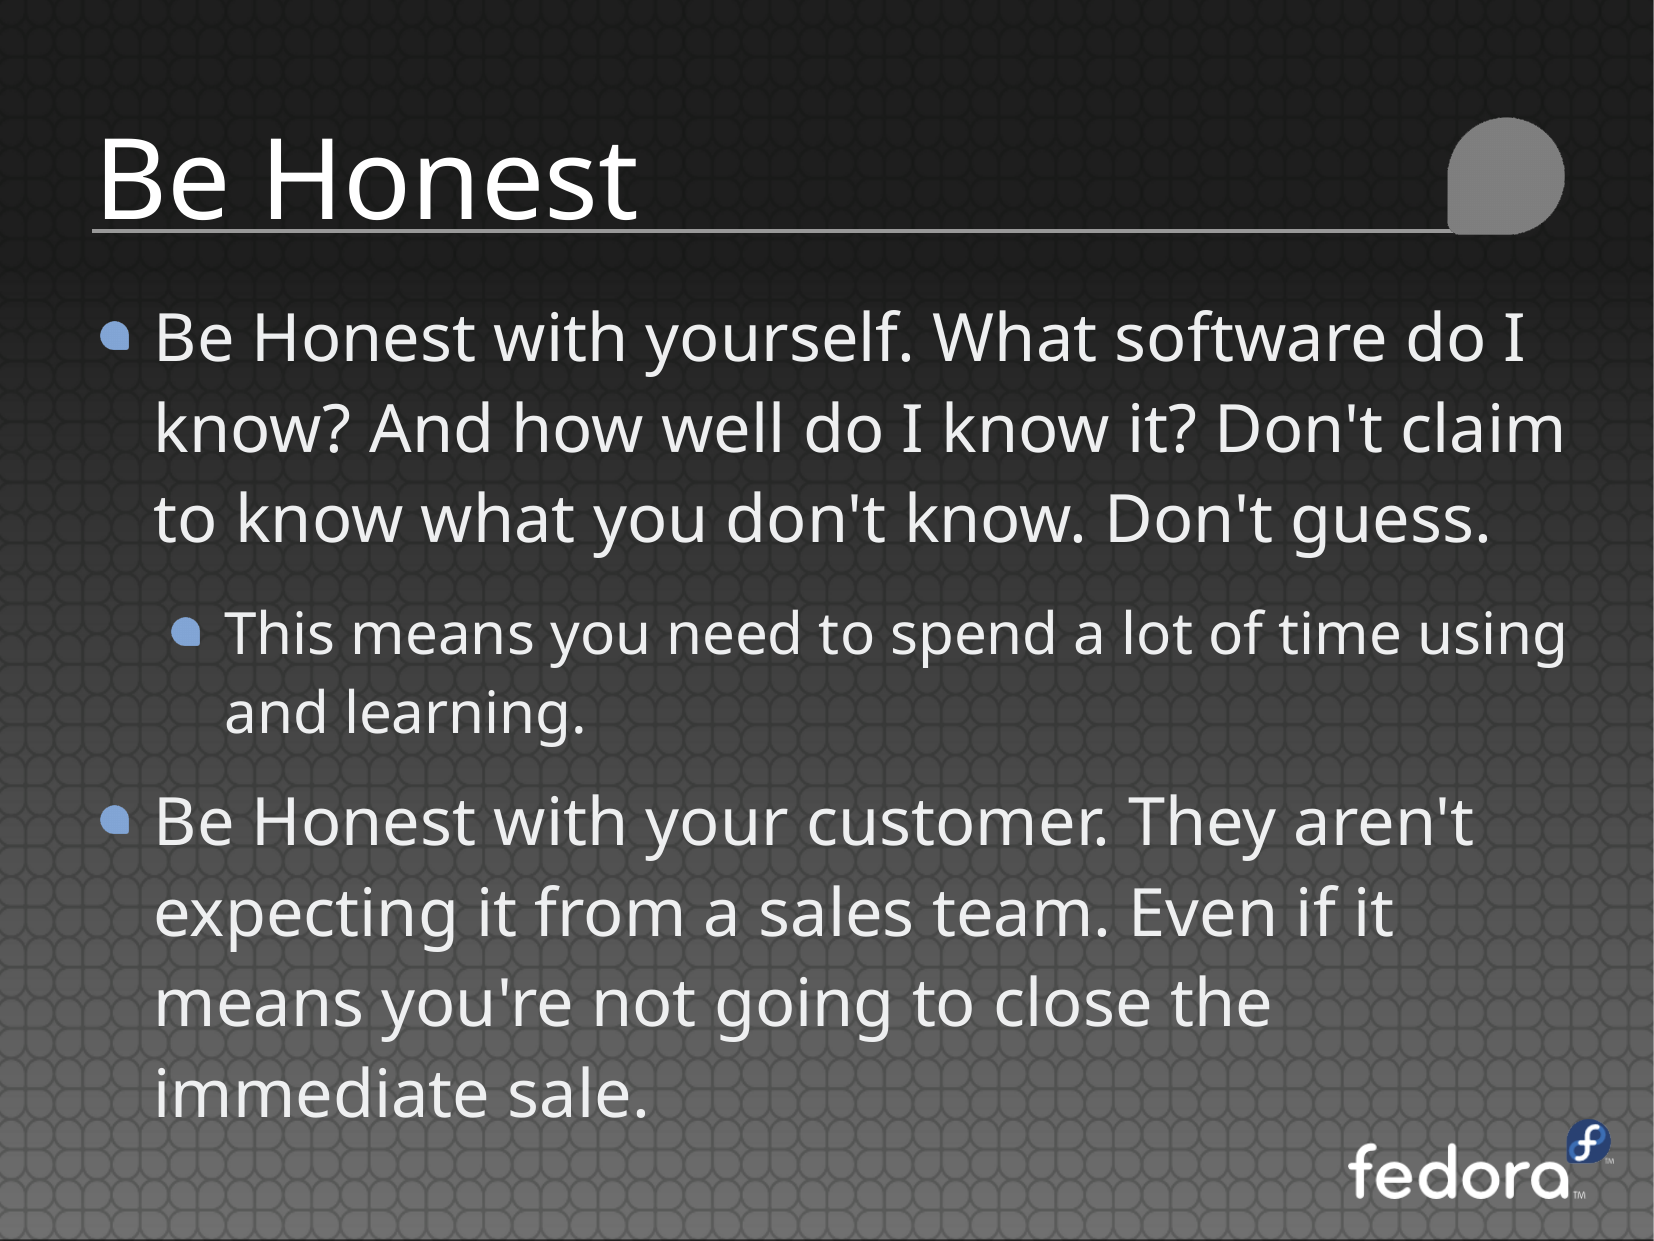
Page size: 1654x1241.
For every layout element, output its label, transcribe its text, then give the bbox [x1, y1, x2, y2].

title Be Honest [94, 100, 1426, 251]
picture [0, 0, 1654, 1241]
list Be Honest with yourself. What software do I know? And how well do I know it? Don't claim to know what you don't know. Don't guess. This means you need to spend a lot of time using and learning. Be Honest with your customer. They aren't expecting it from a sales team. Even if it means you're not going to close the immediate sale. [82, 290, 1571, 1094]
